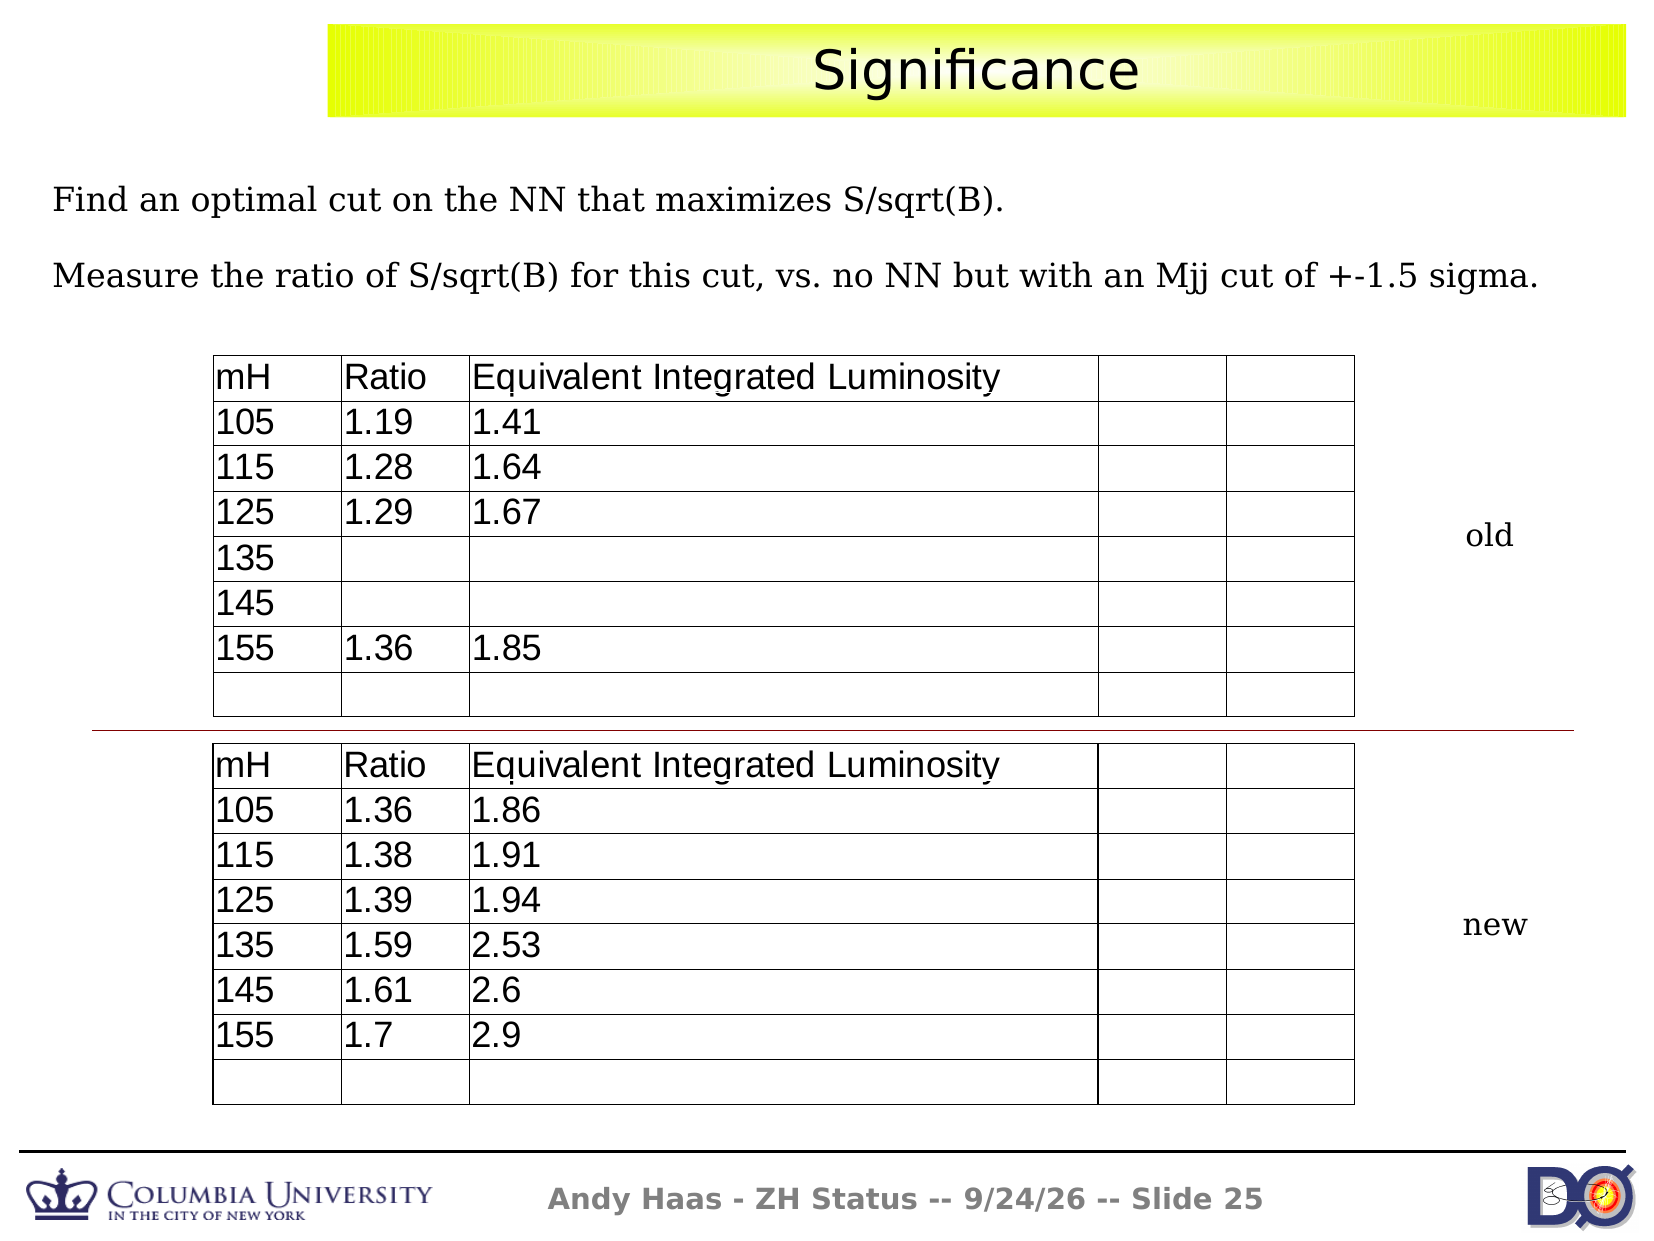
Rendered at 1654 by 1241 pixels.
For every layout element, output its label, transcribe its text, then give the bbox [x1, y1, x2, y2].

picture [26, 1168, 433, 1220]
chart [211, 741, 1356, 1107]
picture [1521, 1163, 1639, 1233]
text_box new [1462, 906, 1529, 943]
text_box old [1465, 517, 1515, 554]
text_box Find an optimal cut on the NN that maximizes S/sqrt(B). Measure the ratio of S/sqrt(B) for this cut, vs. no NN but with an Mjj cut of +-1.5 sigma. [52, 180, 1542, 407]
chart [211, 353, 1356, 719]
title Significance [327, 24, 1627, 118]
